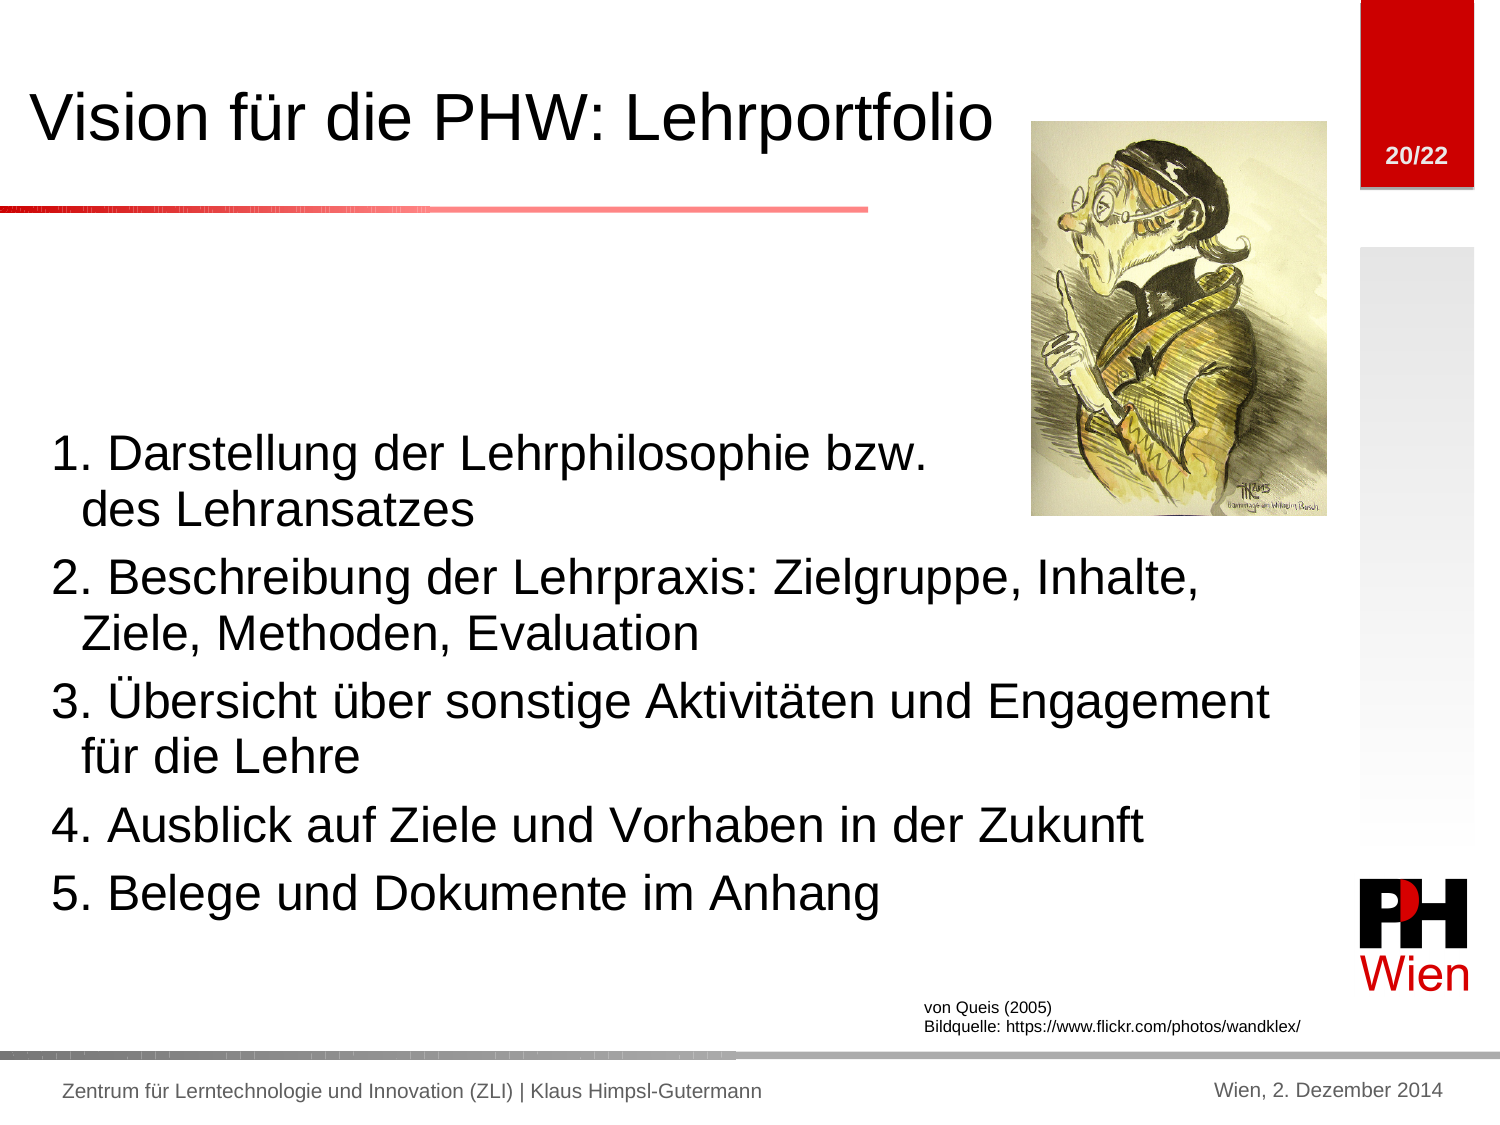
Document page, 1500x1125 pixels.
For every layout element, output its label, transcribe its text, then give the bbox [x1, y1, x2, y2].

picture [1031, 121, 1327, 516]
title Vision für die PHW: Lehrportfolio [29, 45, 1334, 189]
list Darstellung der Lehrphilosophie bzw. des Lehransatzes Beschreibung der Lehrpraxis: Zielgruppe, Inhalte, Ziele, Methoden, Evaluation Übersicht über sonstige Aktivitäten und Engagement für die Lehre Ausblick auf Ziele und Vorhaben in der Zukunft Belege und Dokumente im Anhang [51, 425, 1333, 957]
picture [1354, 873, 1474, 997]
text_box von Queis (2005) Bildquelle: https://www.flickr.com/photos/wandklex/ [909, 990, 1329, 1044]
